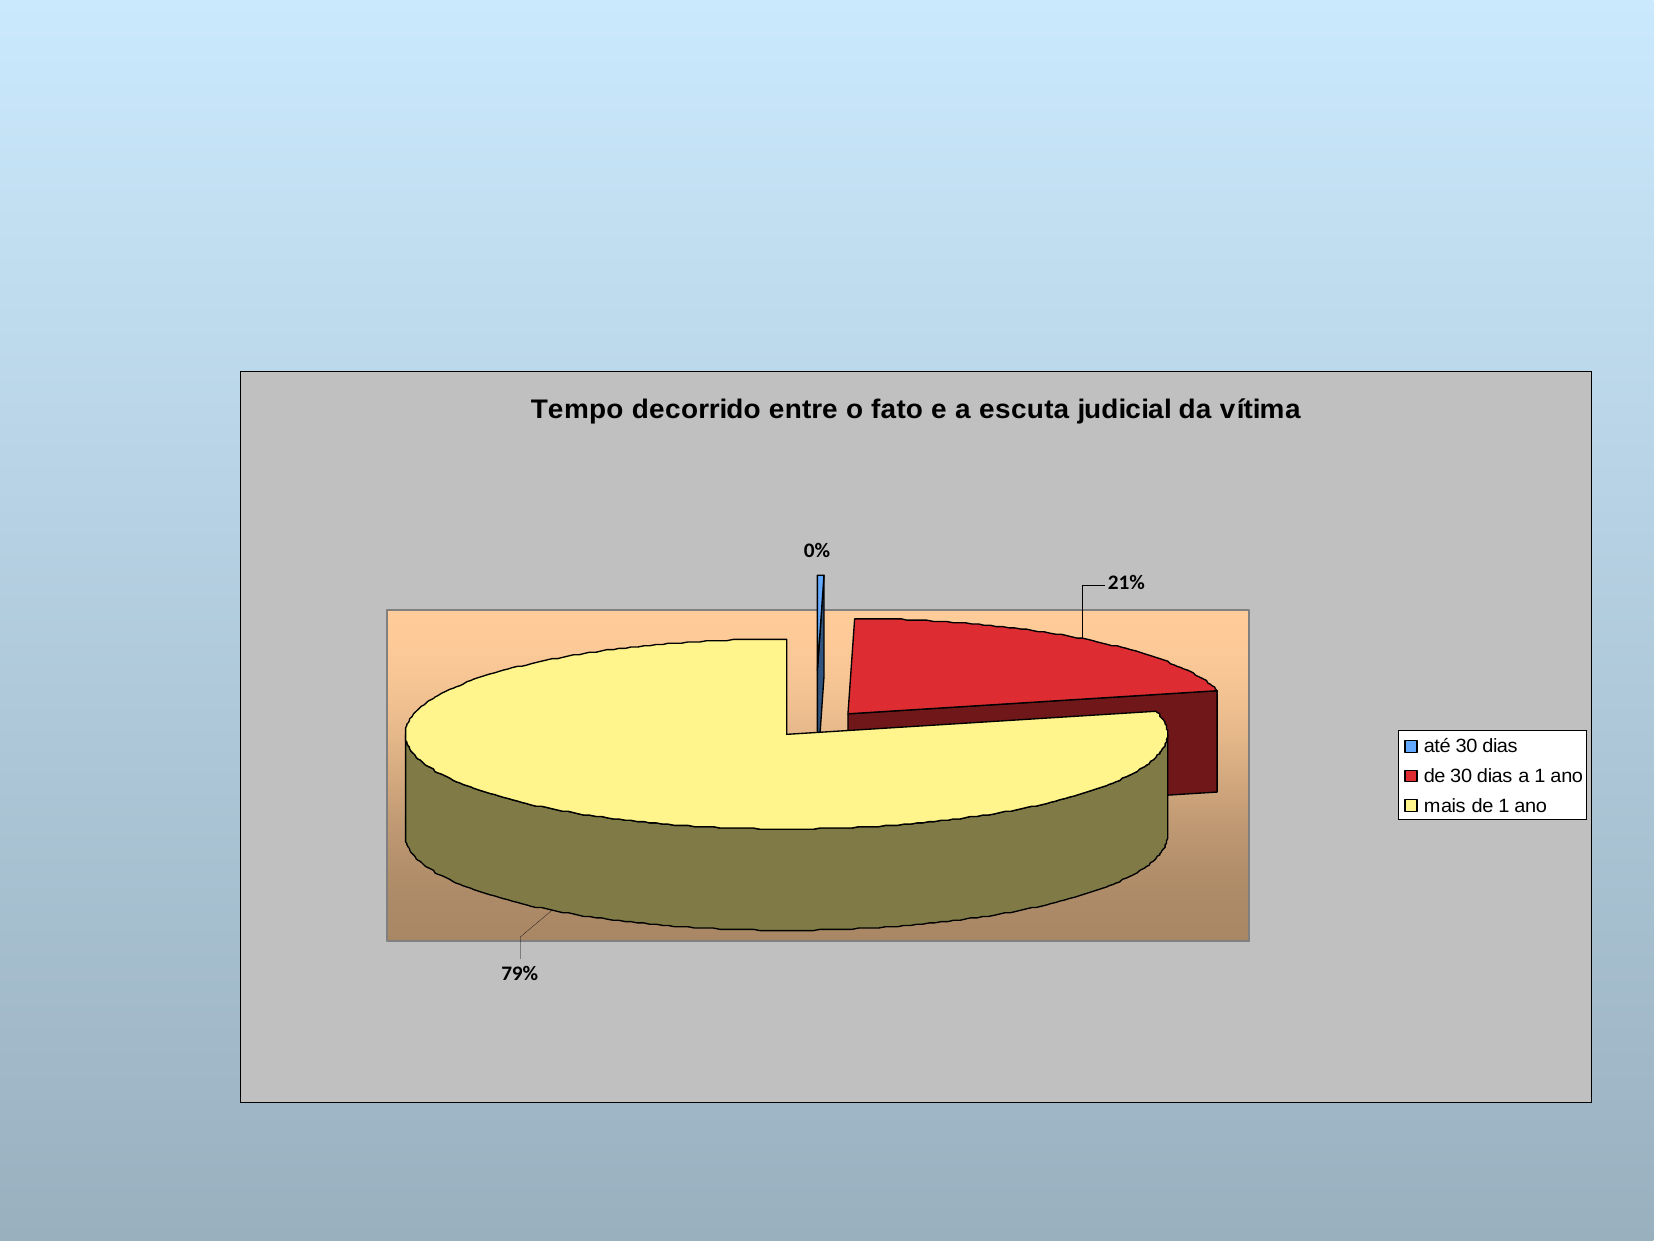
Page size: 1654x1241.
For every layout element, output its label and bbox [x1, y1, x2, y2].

chart [233, 364, 1600, 1109]
